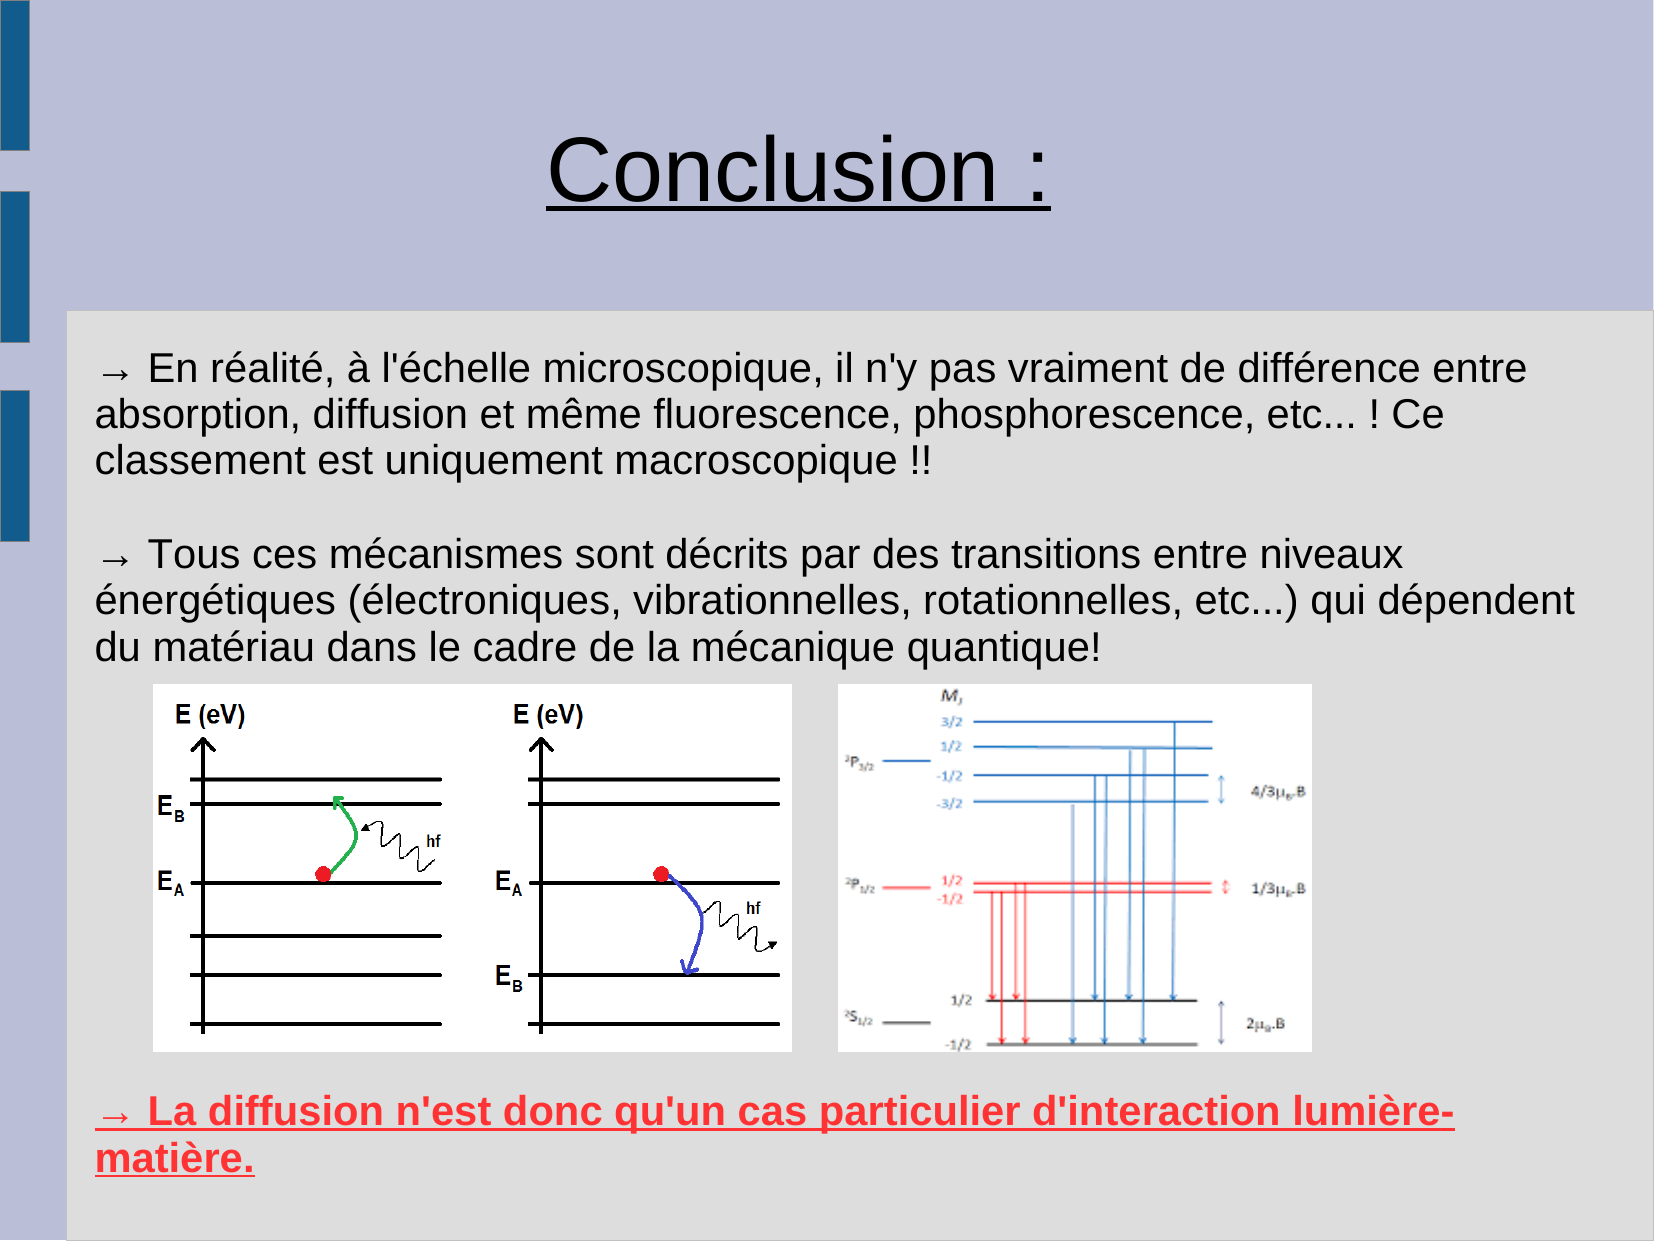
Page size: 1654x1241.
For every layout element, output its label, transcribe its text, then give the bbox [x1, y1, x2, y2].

text_box → En réalité, à l'échelle microscopique, il n'y pas vraiment de différence entre absorption, diffusion et même fluorescence, phosphorescence, etc... ! Ce classement est uniquement macroscopique !! → Tous ces mécanismes sont décrits par des transitions entre niveaux énergétiques (électroniques, vibrationnelles, rotationnelles, etc...) qui dépendent du matériau dans le cadre de la mécanique quantique! → La diffusion n'est donc qu'un cas particulier d'interaction lumière-matière. [94, 337, 1587, 1241]
text_box Conclusion : [531, 110, 1087, 229]
picture [153, 684, 792, 1052]
picture [838, 684, 1312, 1052]
